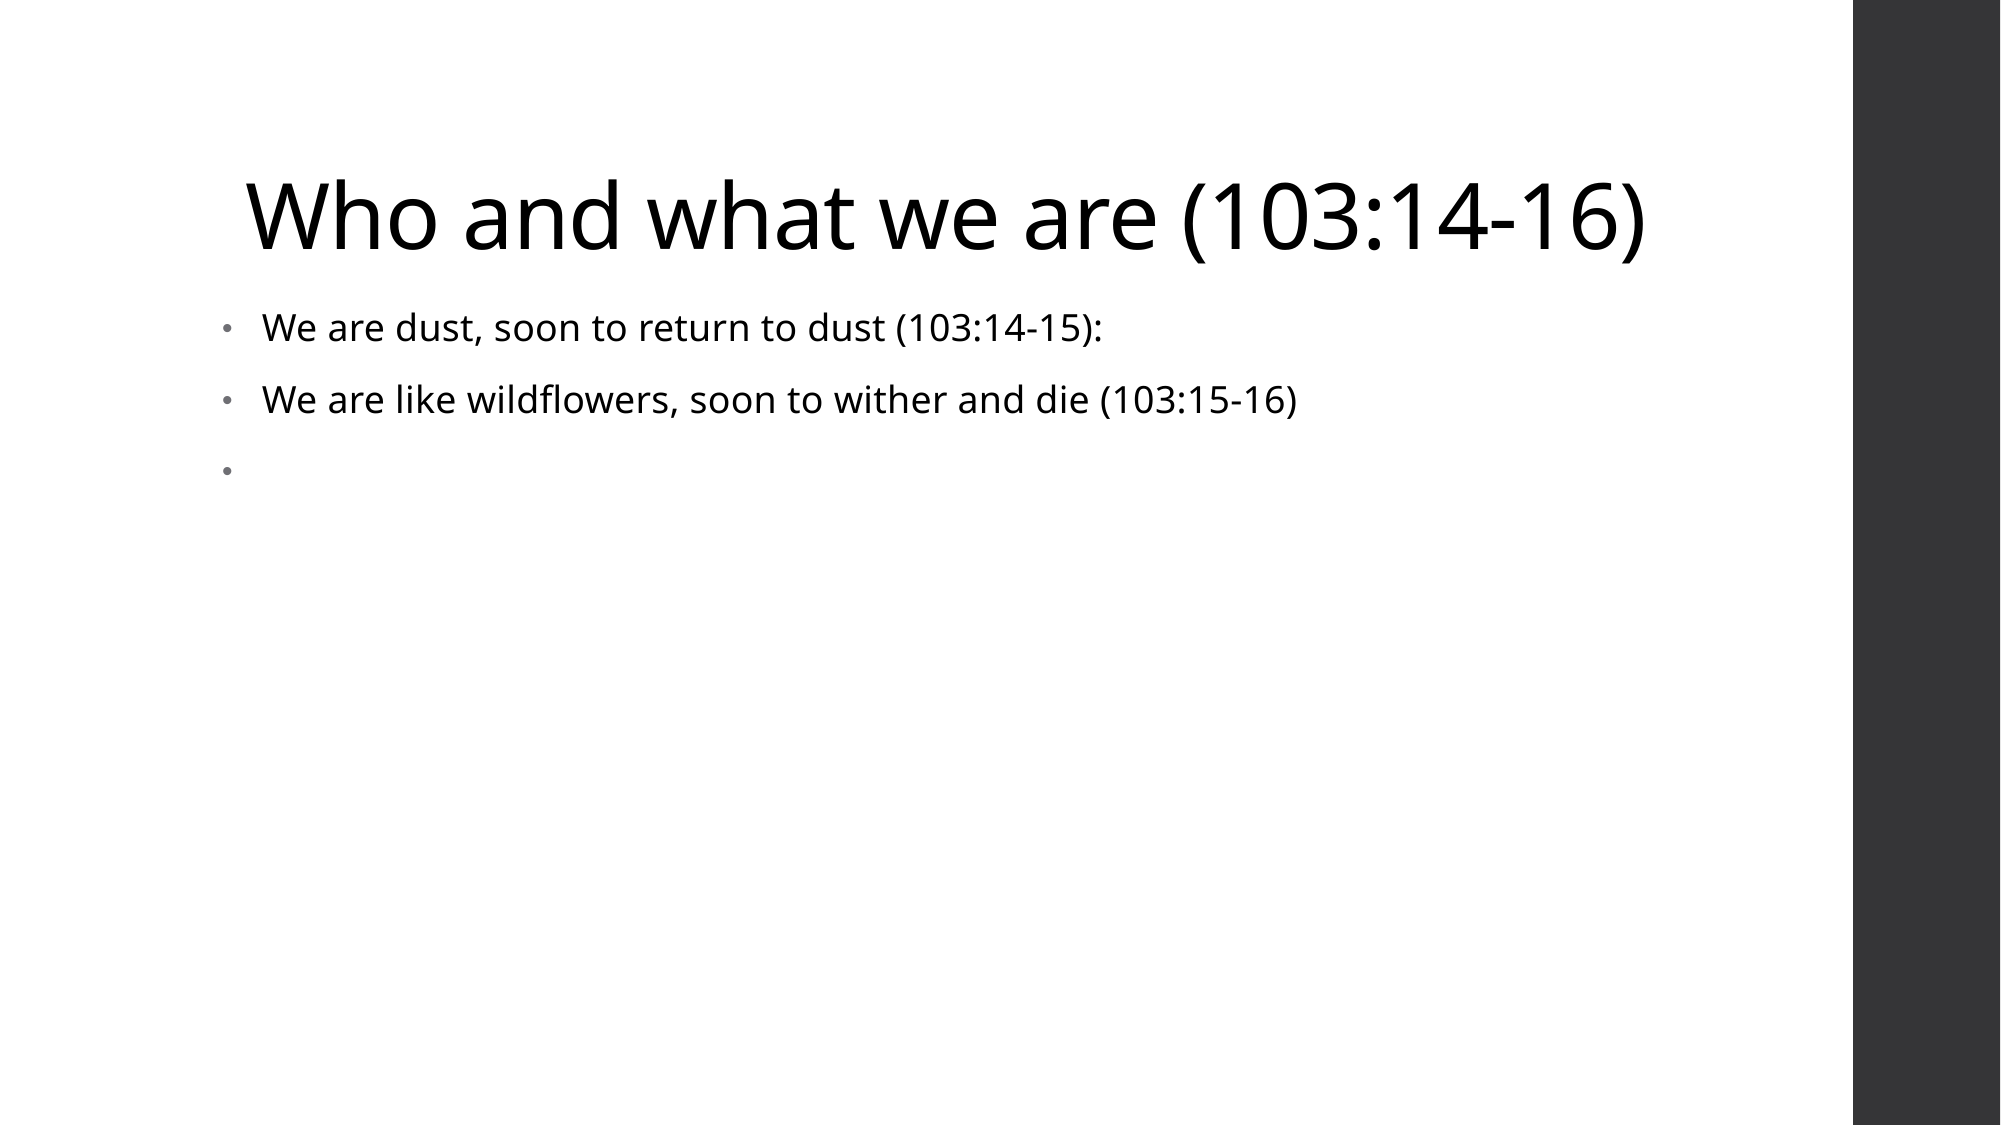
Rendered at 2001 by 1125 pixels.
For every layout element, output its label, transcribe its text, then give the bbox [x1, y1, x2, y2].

title Who and what we are (103:14-16) [206, 60, 1797, 278]
list We are dust, soon to return to dust (103:14-15): We are like wildflowers, soon to wither and die (103:15-16) [206, 299, 1617, 1014]
